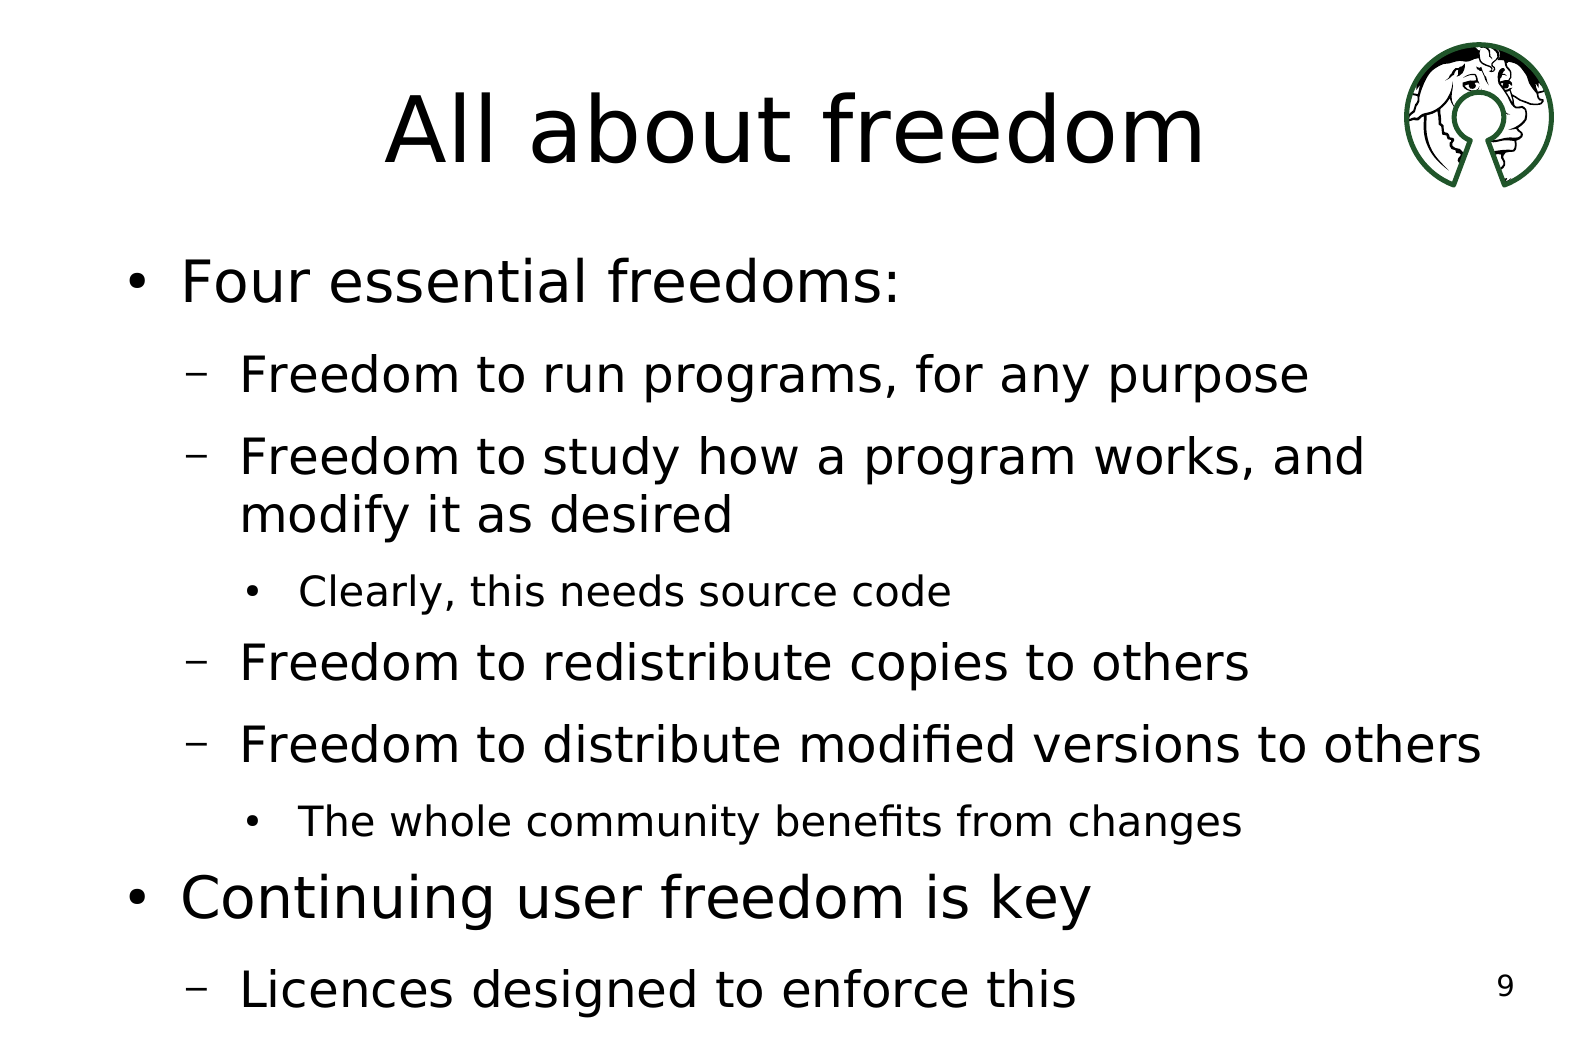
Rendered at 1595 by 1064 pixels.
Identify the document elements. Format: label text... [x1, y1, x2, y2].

list Four essential freedoms: Freedom to run programs, for any purpose Freedom to study how a program works, and modify it as desired Clearly, this needs source code Freedom to redistribute copies to others Freedom to distribute modified versions to others The whole community benefits from changes Continuing user freedom is key Licences designed to enforce this [79, 248, 1515, 1020]
title All about freedom [79, 42, 1515, 220]
